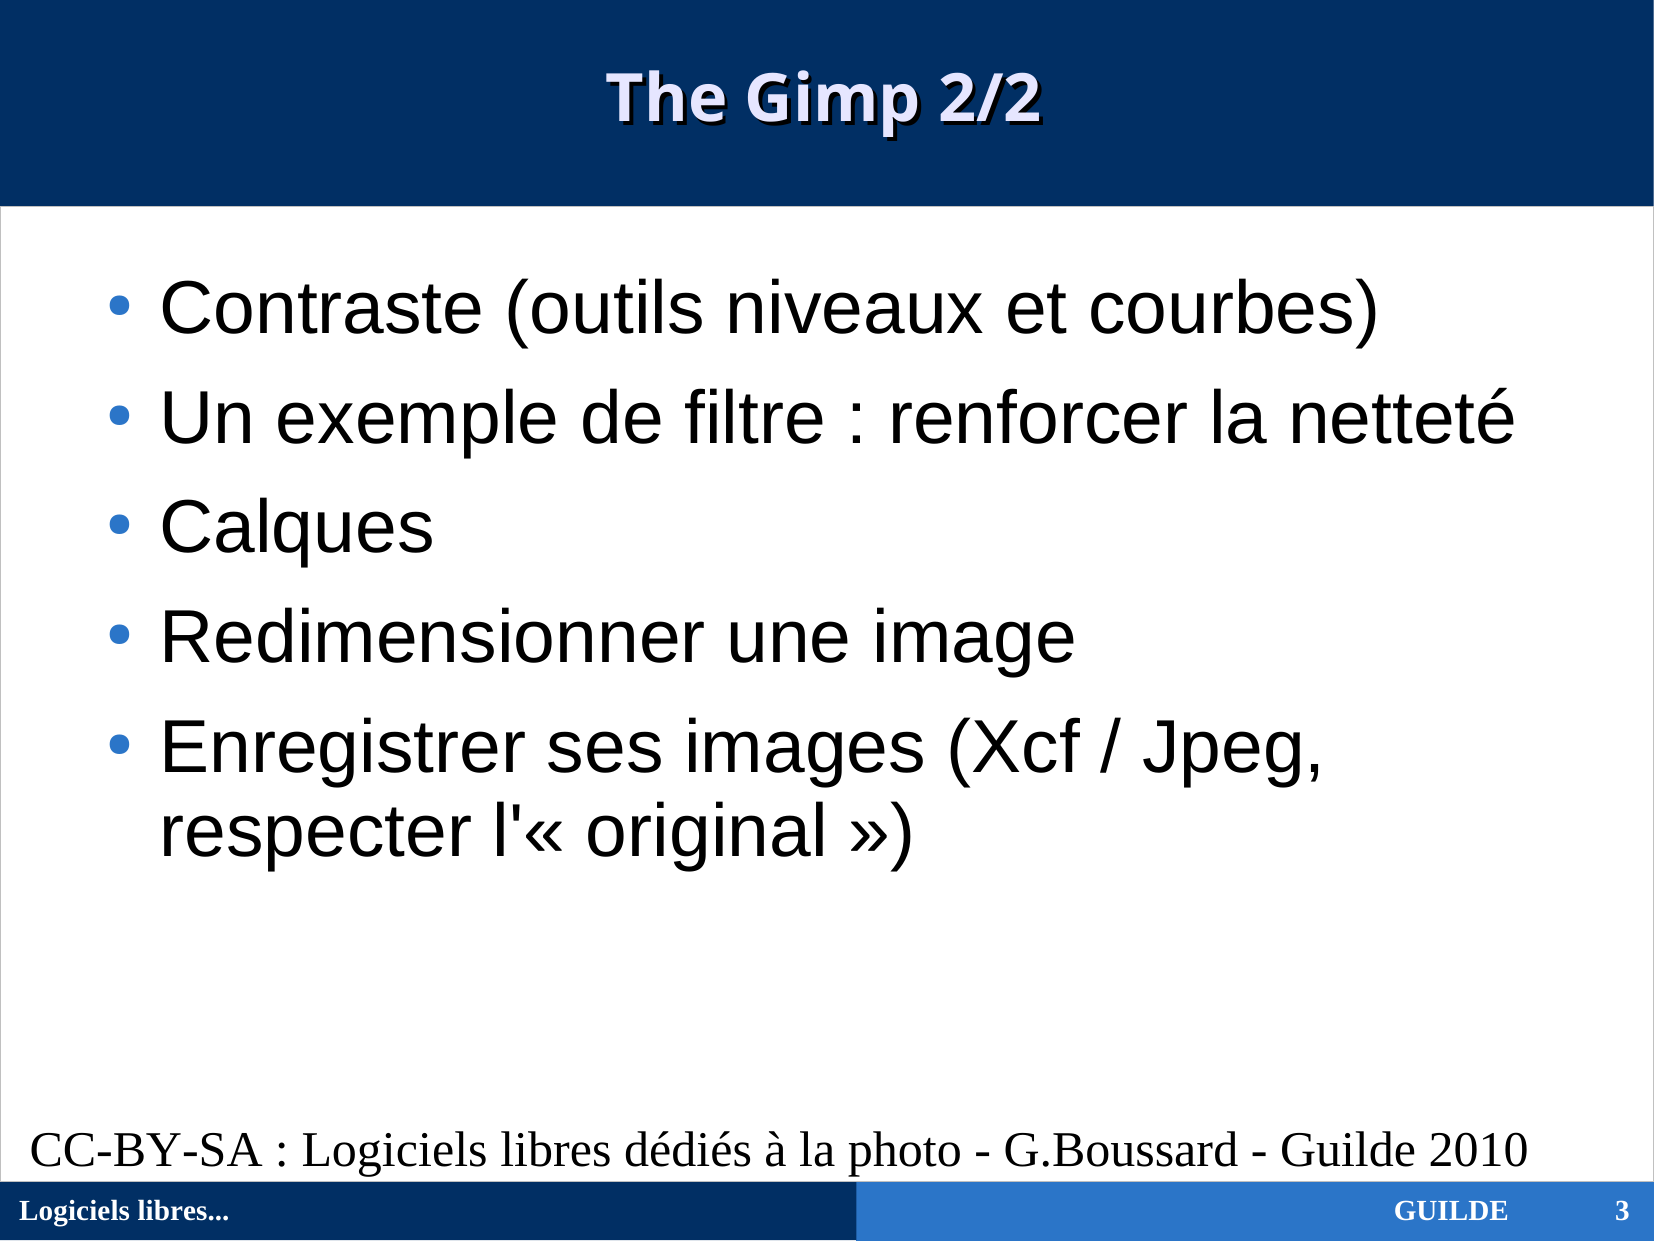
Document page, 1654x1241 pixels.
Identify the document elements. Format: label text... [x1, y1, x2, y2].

text_box CC-BY-SA : Logiciels libres dédiés à la photo - G.Boussard - Guilde 2010 [29, 1122, 1625, 1178]
list Contraste (outils niveaux et courbes) Un exemple de filtre : renforcer la netteté Calques Redimensionner une image Enregistrer ses images (Xcf / Jpeg, respecter l'« original ») [88, 265, 1595, 1004]
title The Gimp 2/2 [118, 36, 1531, 156]
